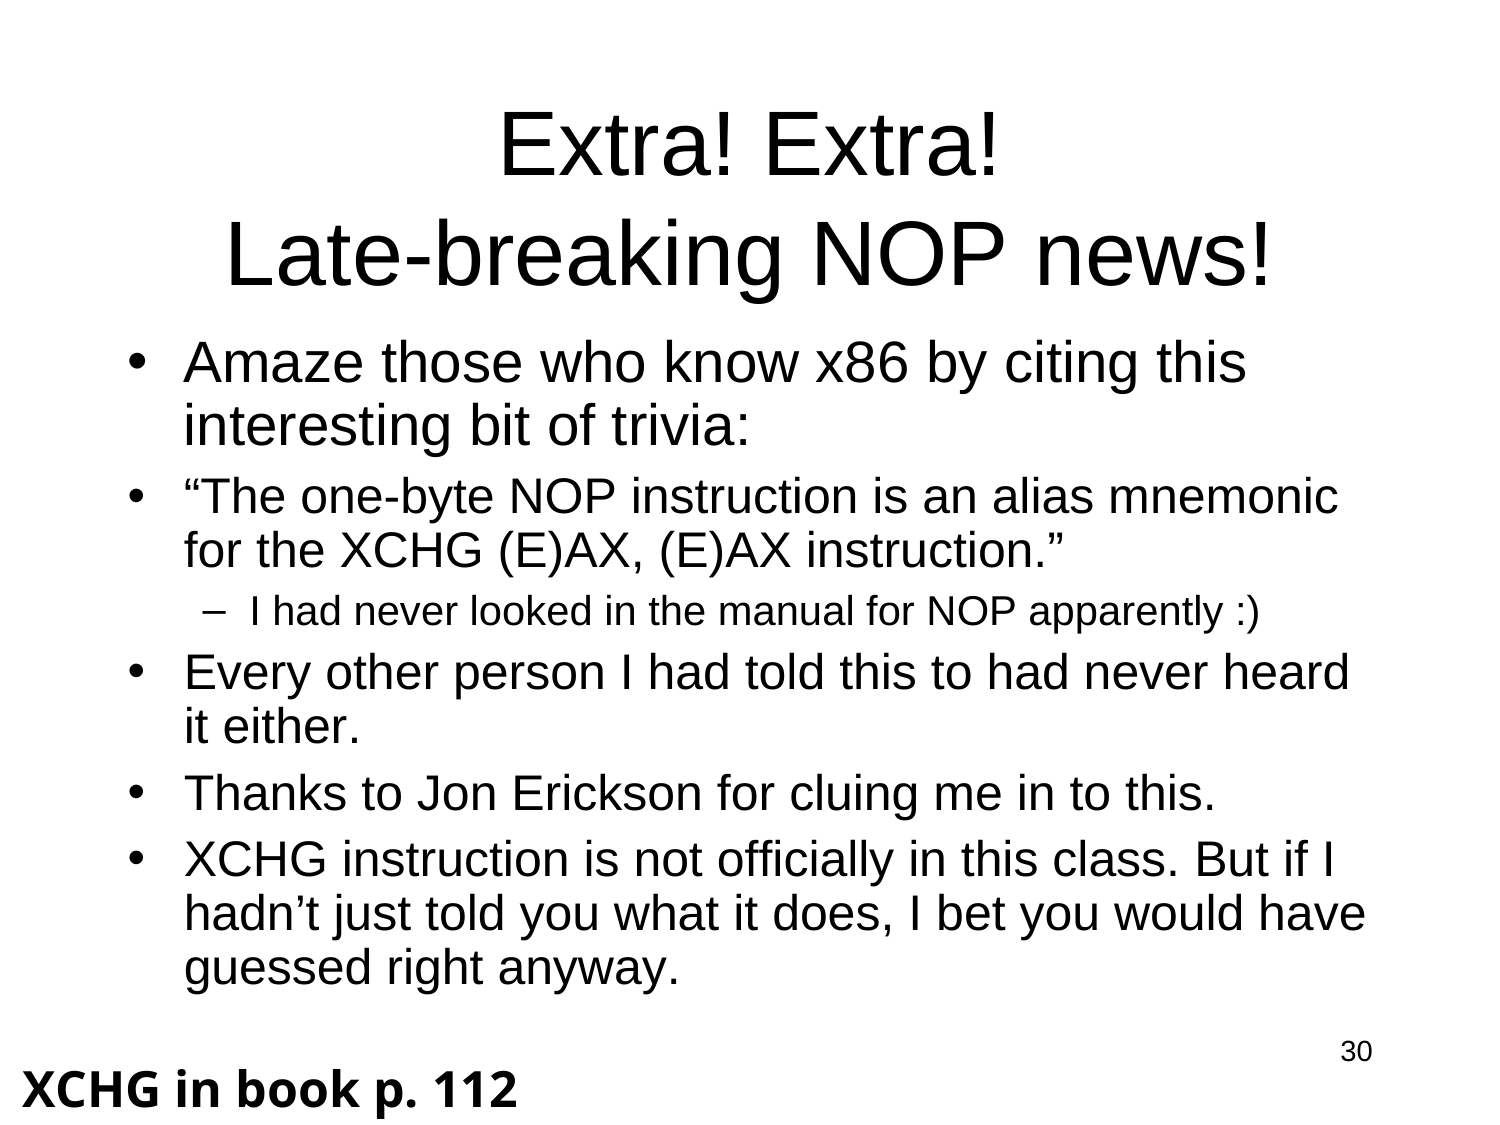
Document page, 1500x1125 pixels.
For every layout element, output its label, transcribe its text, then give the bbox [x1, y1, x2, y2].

list Amaze those who know x86 by citing this interesting bit of trivia: “The one-byte NOP instruction is an alias mnemonic for the XCHG (E)AX, (E)AX instruction.” I had never looked in the manual for NOP apparently :) Every other person I had told this to had never heard it either. Thanks to Jon Erickson for cluing me in to this. XCHG instruction is not officially in this class. But if I hadn’t just told you what it does, I bet you would have guessed right anyway. [112, 324, 1388, 1003]
title Extra! Extra! Late-breaking NOP news! [112, 76, 1388, 312]
text_box XCHG in book p. 112 [7, 1049, 533, 1125]
text_box <number> [1074, 1025, 1388, 1101]
